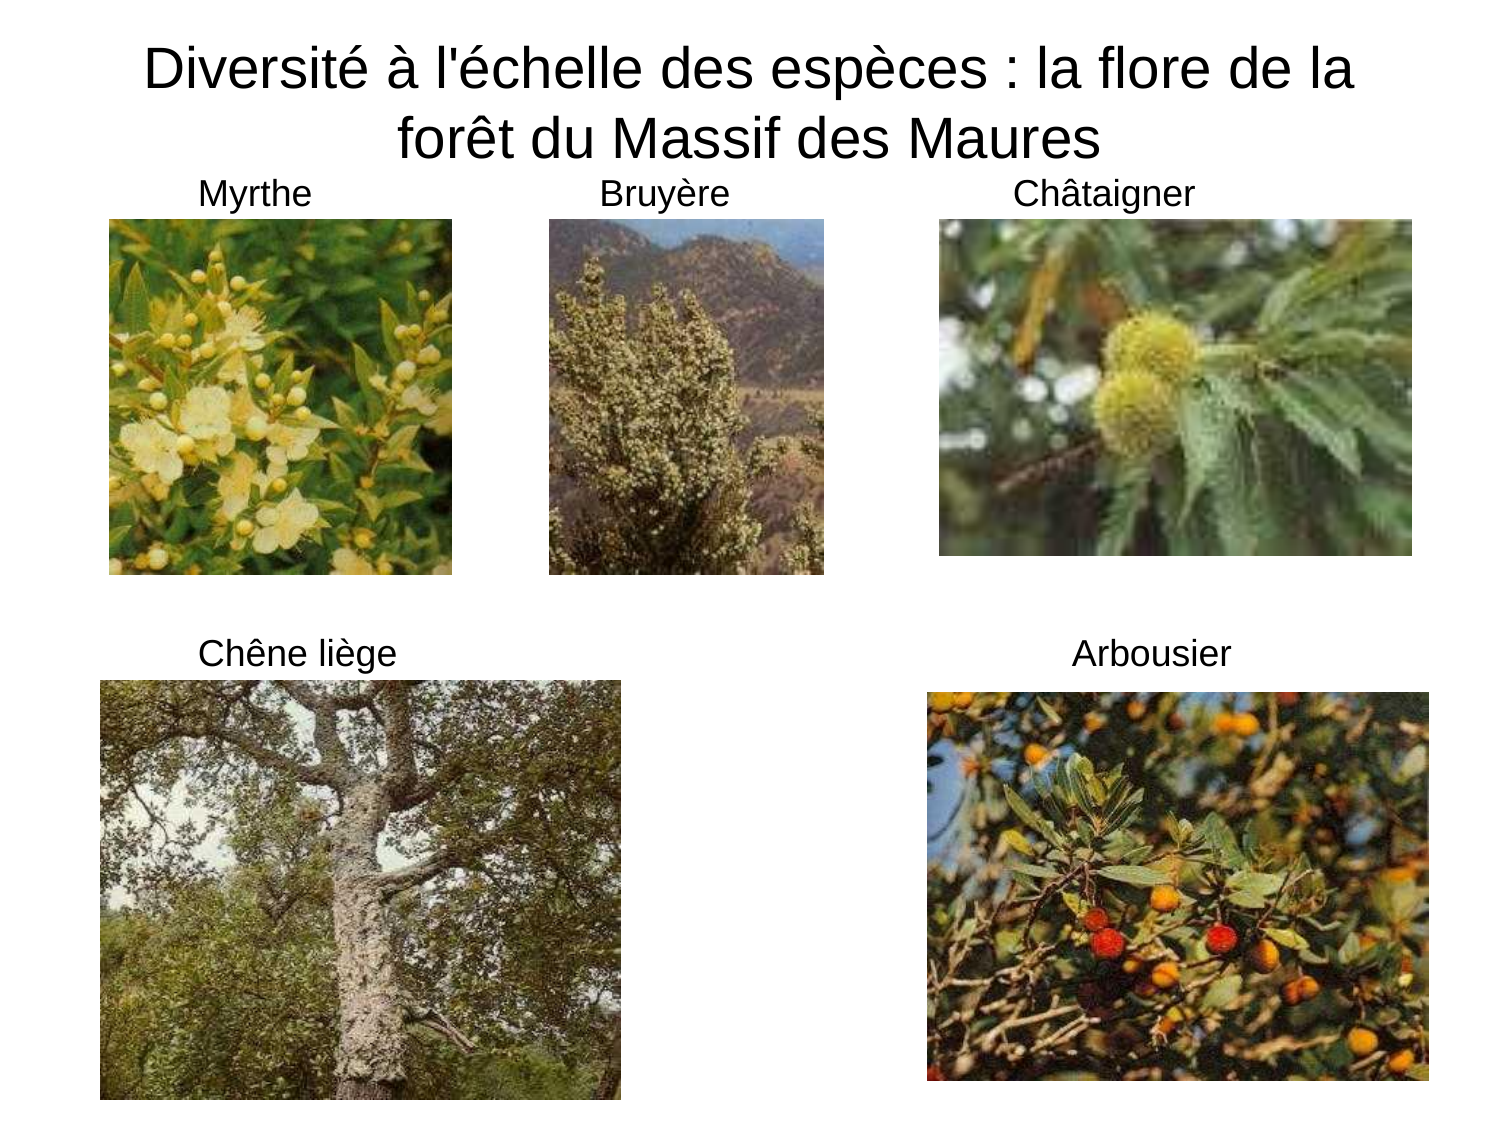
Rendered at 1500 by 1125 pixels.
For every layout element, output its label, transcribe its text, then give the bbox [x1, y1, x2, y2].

text_box Arbousier [1057, 621, 1294, 683]
picture [939, 220, 1412, 557]
text_box Châtaigner [998, 160, 1235, 222]
text_box Myrthe [183, 160, 432, 222]
text_box Chêne liège [183, 621, 502, 683]
picture [927, 692, 1429, 1082]
title Diversité à l'échelle des espèces : la flore de la forêt du Massif des Maures [75, 11, 1426, 189]
picture [549, 220, 824, 575]
text_box Bruyère [584, 160, 762, 222]
picture [109, 220, 452, 575]
picture [100, 680, 621, 1101]
